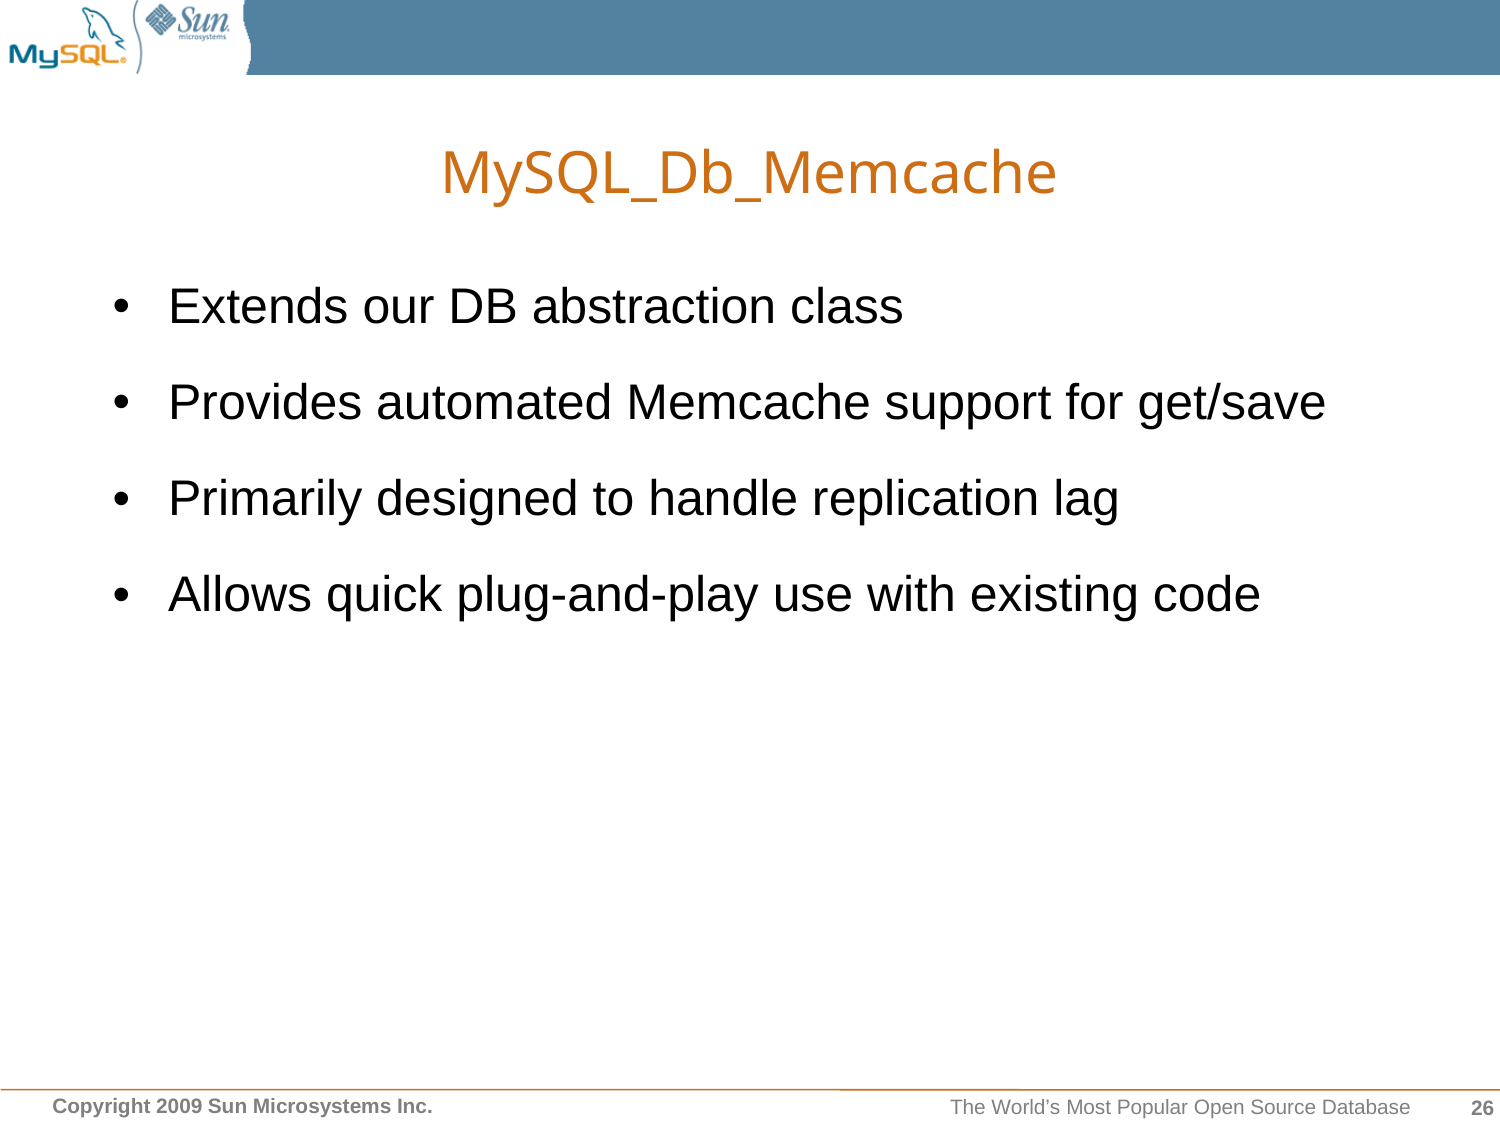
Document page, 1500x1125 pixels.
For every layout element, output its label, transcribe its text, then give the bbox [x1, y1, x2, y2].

title MySQL_Db_Memcache [0, 87, 1500, 225]
picture [0, 0, 1500, 75]
list Extends our DB abstraction class Provides automated Memcache support for get/save Primarily designed to handle replication lag Allows quick plug-and-play use with existing code [112, 249, 1387, 1113]
